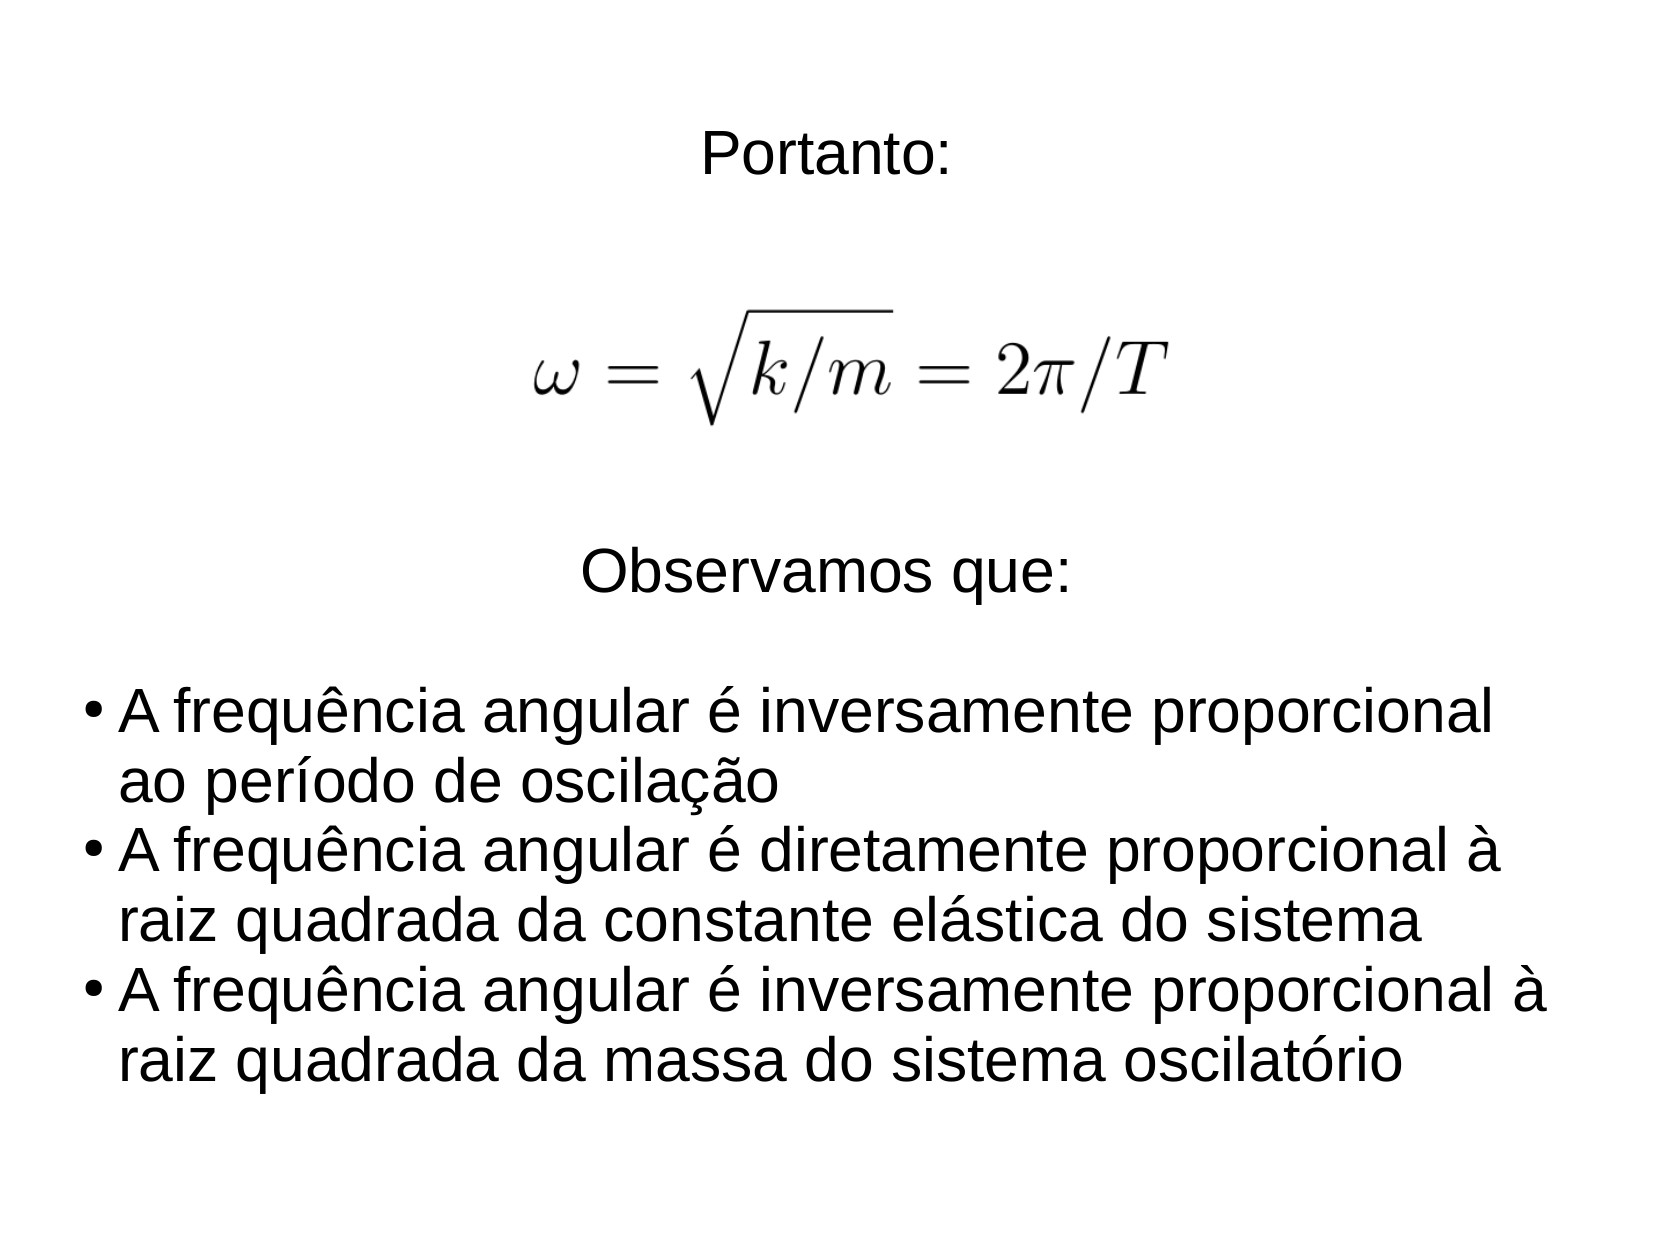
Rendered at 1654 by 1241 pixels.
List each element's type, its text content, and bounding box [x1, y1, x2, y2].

picture [501, 276, 1188, 461]
subtitle Portanto: Observamos que: A frequência angular é inversamente proporcional ao período de oscilação A frequência angular é diretamente proporcional à raiz quadrada da constante elástica do sistema A frequência angular é inversamente proporcional à raiz quadrada da massa do sistema oscilatório [82, 117, 1571, 1095]
